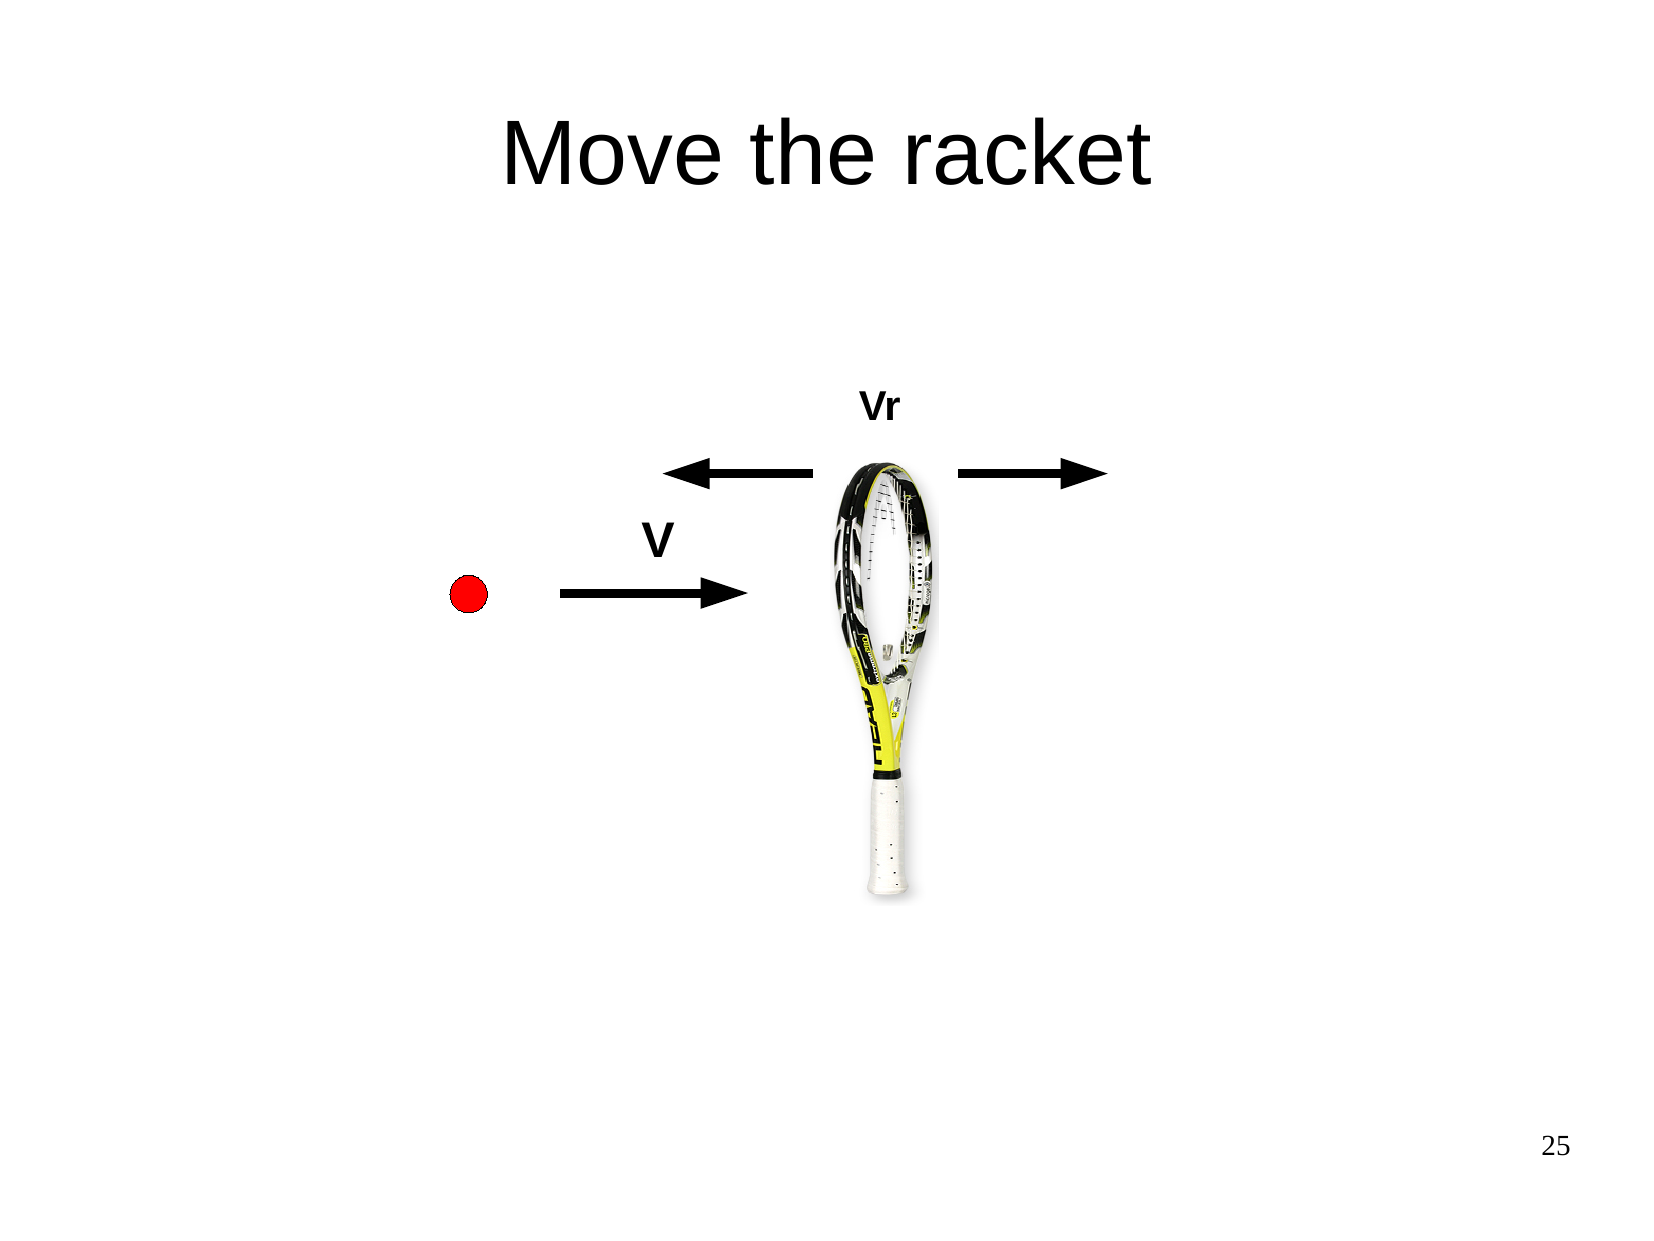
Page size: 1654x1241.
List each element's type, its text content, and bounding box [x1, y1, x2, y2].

text_box [449, 575, 488, 613]
title Move the racket [82, 56, 1571, 250]
text_box V [626, 505, 690, 576]
text_box Vr [844, 375, 916, 437]
picture [830, 460, 939, 906]
